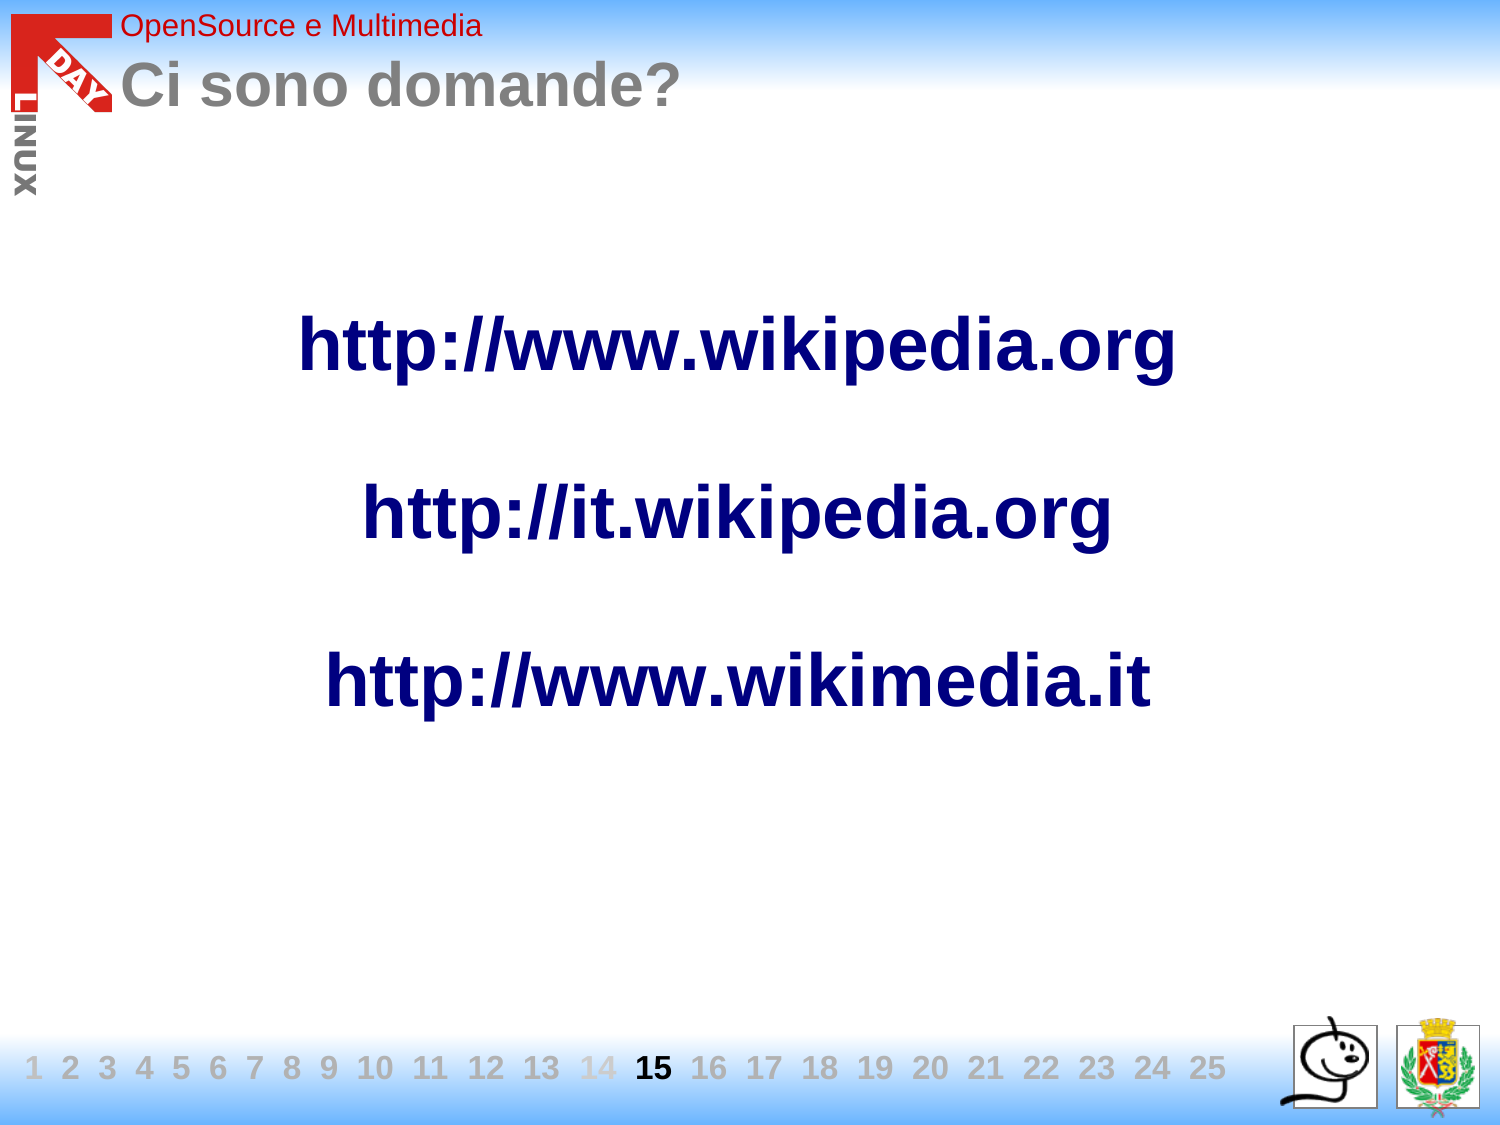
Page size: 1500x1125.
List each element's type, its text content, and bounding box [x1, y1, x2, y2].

picture [1280, 1016, 1369, 1106]
text_box [0, 1025, 1500, 1125]
text_box Ci sono domande? [120, 50, 1479, 120]
text_box OpenSource e Multimedia [120, 7, 1479, 43]
text_box http://www.wikipedia.org http://it.wikipedia.org http://www.wikimedia.it [118, 295, 1359, 730]
text_box [0, 0, 1500, 91]
picture [11, 14, 112, 196]
text_box 1 2 3 4 5 6 7 8 9 10 11 12 13 14 15 16 17 18 19 20 21 22 23 24 25 [24, 1049, 1267, 1087]
picture [1401, 1018, 1475, 1118]
